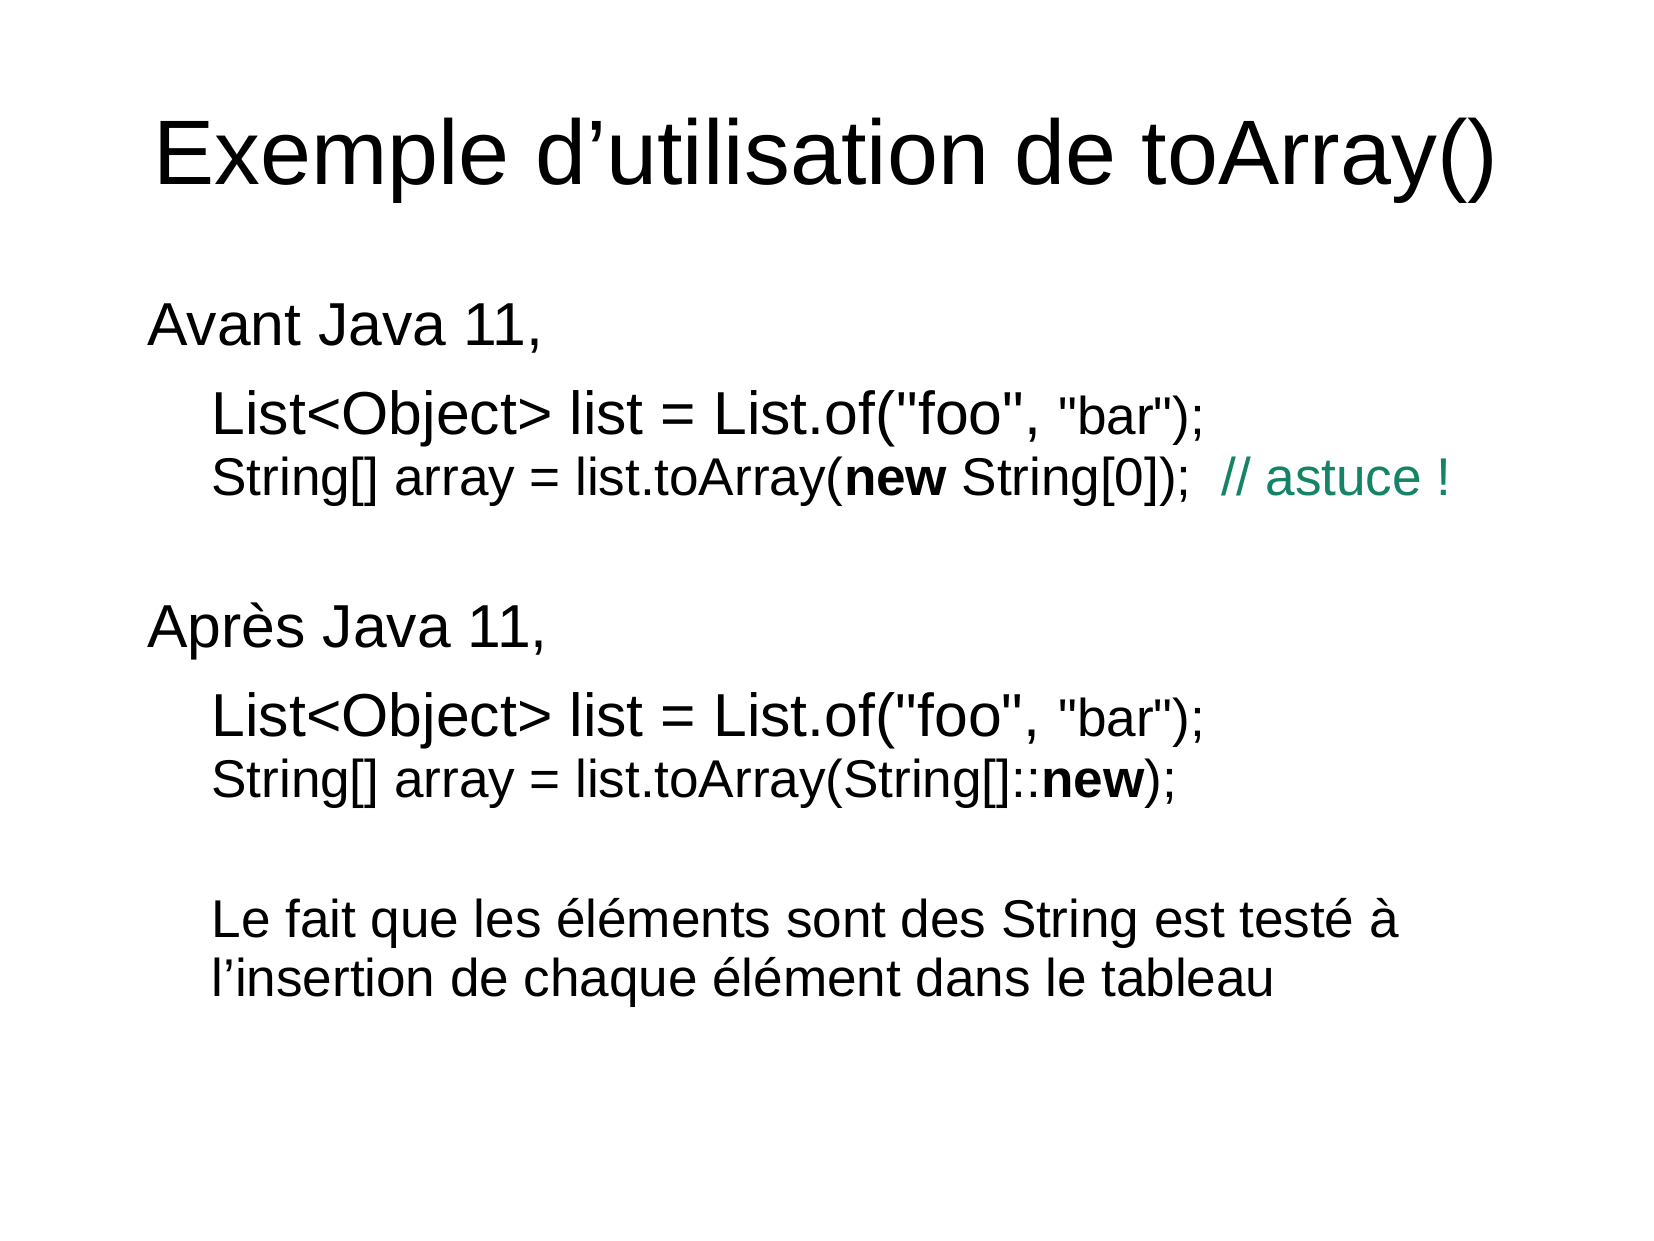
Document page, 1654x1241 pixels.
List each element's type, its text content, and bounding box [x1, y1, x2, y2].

title Exemple d’utilisation de toArray() [82, 49, 1571, 257]
list Avant Java 11, List<Object> list = List.of("foo", "bar"); String[] array = list.toArray(new String[0]); // astuce ! Après Java 11, List<Object> list = List.of("foo", "bar"); String[] array = list.toArray(String[]::new); Le fait que les éléments sont des String est testé à l’insertion de chaque élément dans le tableau [82, 290, 1571, 1010]
